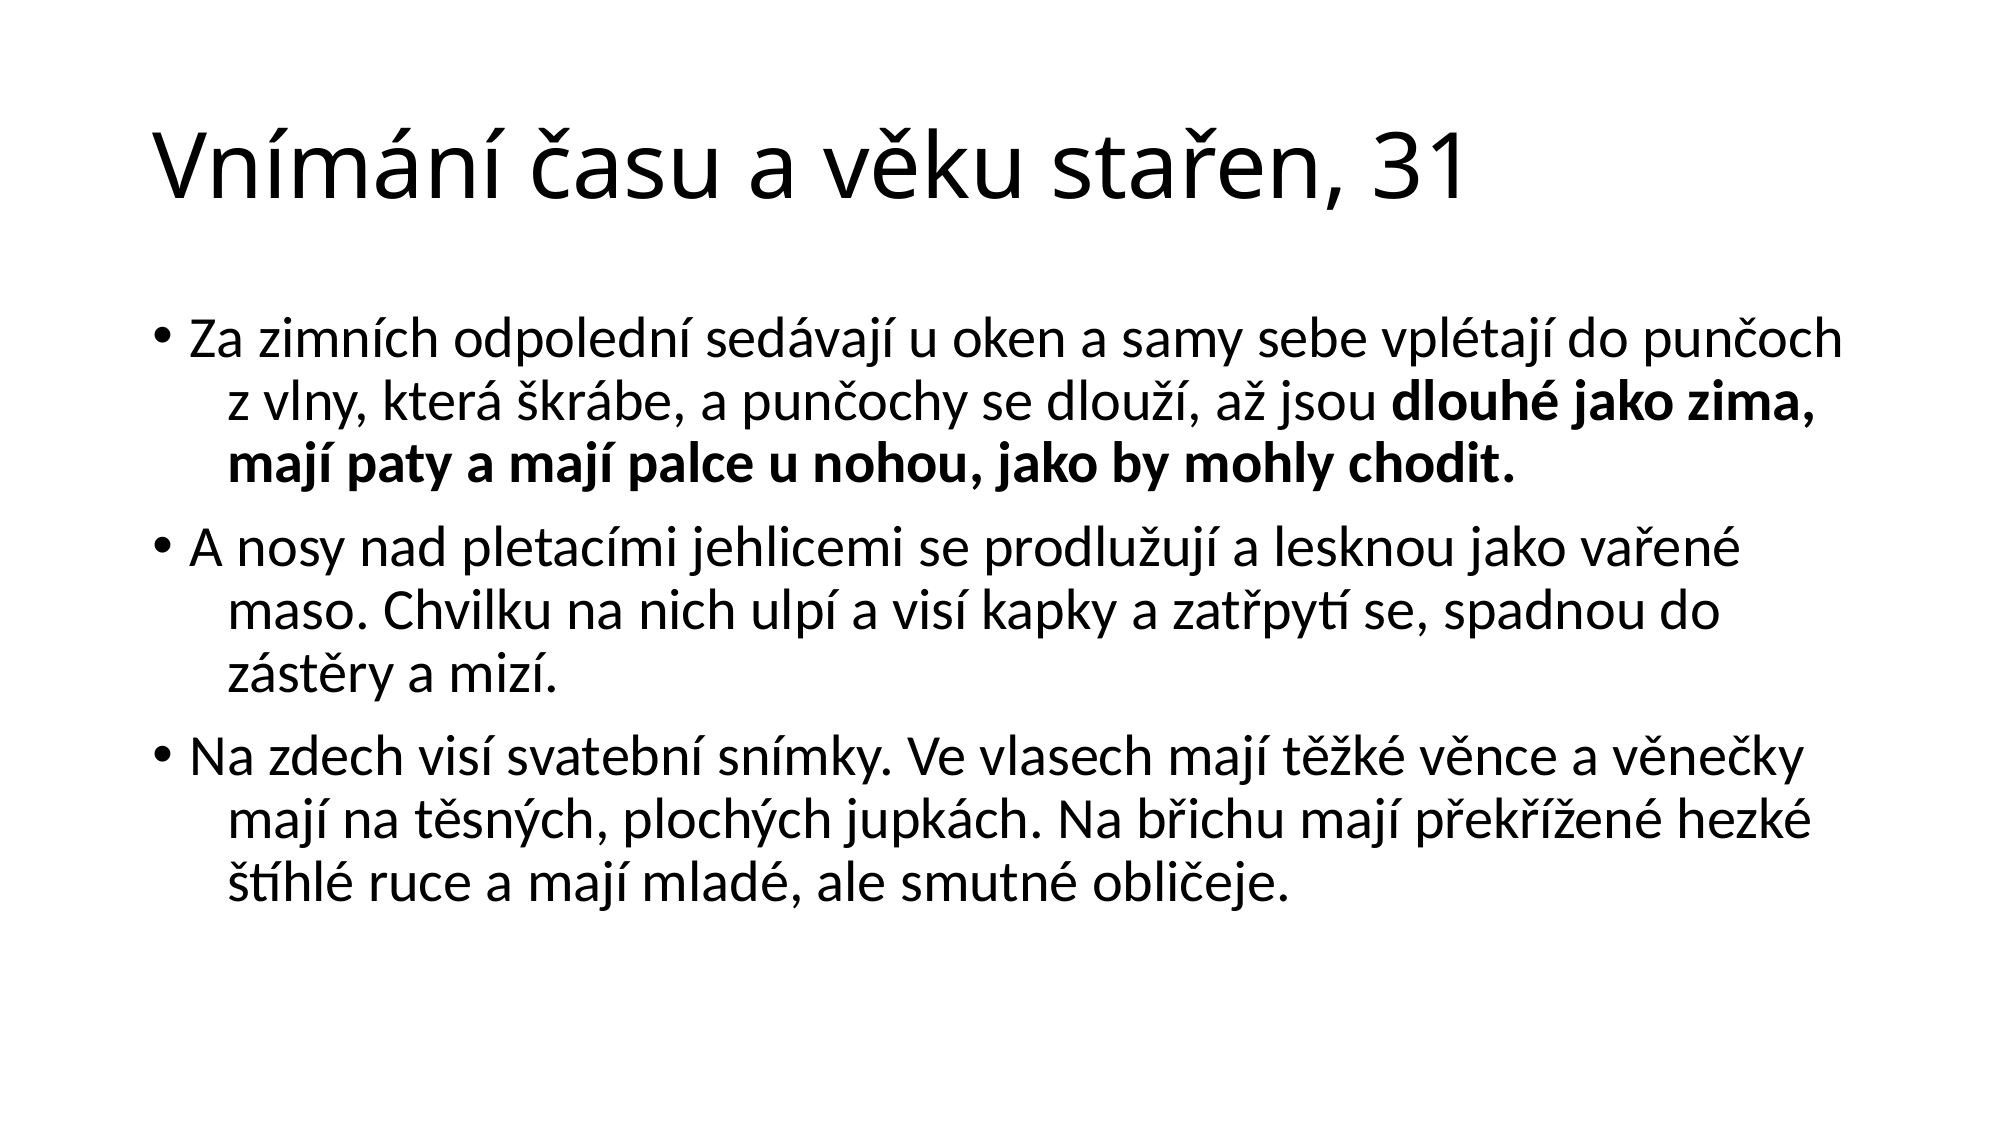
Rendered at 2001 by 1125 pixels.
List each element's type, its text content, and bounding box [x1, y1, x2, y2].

title Vnímání času a věku stařen, 31 [137, 59, 1863, 278]
list Za zimních odpolední sedávají u oken a samy sebe vplétají do punčoch z vlny, která škrábe, a punčochy se dlouží, až jsou dlouhé jako zima, mají paty a mají palce u nohou, jako by mohly chodit. A nosy nad pletacími jehlicemi se prodlužují a lesknou jako vařené maso. Chvilku na nich ulpí a visí kapky a zatřpytí se, spadnou do zástěry a mizí. Na zdech visí svatební snímky. Ve vlasech mají těžké věnce a věnečky mají na těsných, plochých jupkách. Na břichu mají překřížené hezké štíhlé ruce a mají mladé, ale smutné obličeje. [137, 299, 1863, 1014]
